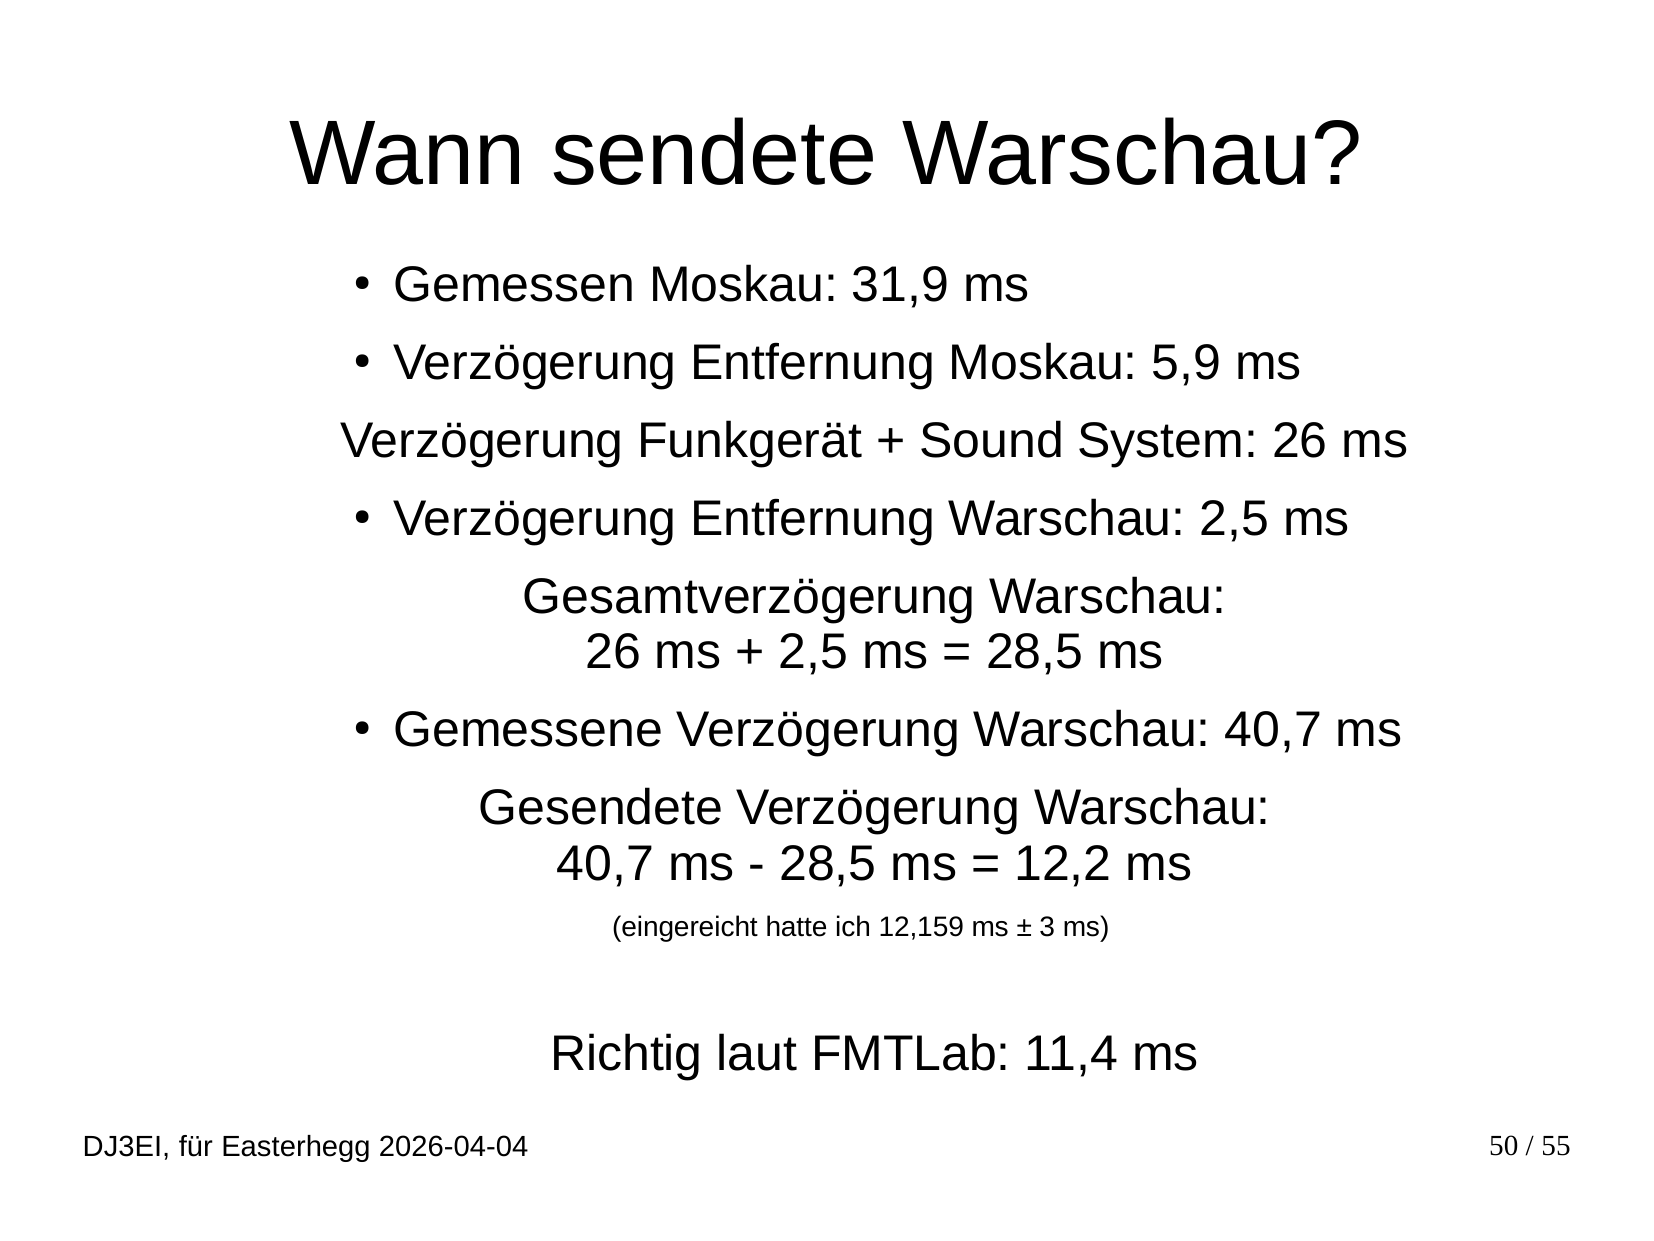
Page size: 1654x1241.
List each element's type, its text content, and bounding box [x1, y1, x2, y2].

title Wann sendete Warschau? [82, 49, 1571, 257]
list Gemessen Moskau: 31,9 ms Verzögerung Entfernung Moskau: 5,9 ms Verzögerung Funkgerät + Sound System: 26 ms Verzögerung Entfernung Warschau: 2,5 ms Gesamtverzögerung Warschau: 26 ms + 2,5 ms = 28,5 ms Gemessene Verzögerung Warschau: 40,7 ms Gesendete Verzögerung Warschau: 40,7 ms - 28,5 ms = 12,2 ms (eingereicht hatte ich 12,159 ms ± 3 ms) Richtig laut FMTLab: 11,4 ms [130, 256, 1619, 1092]
